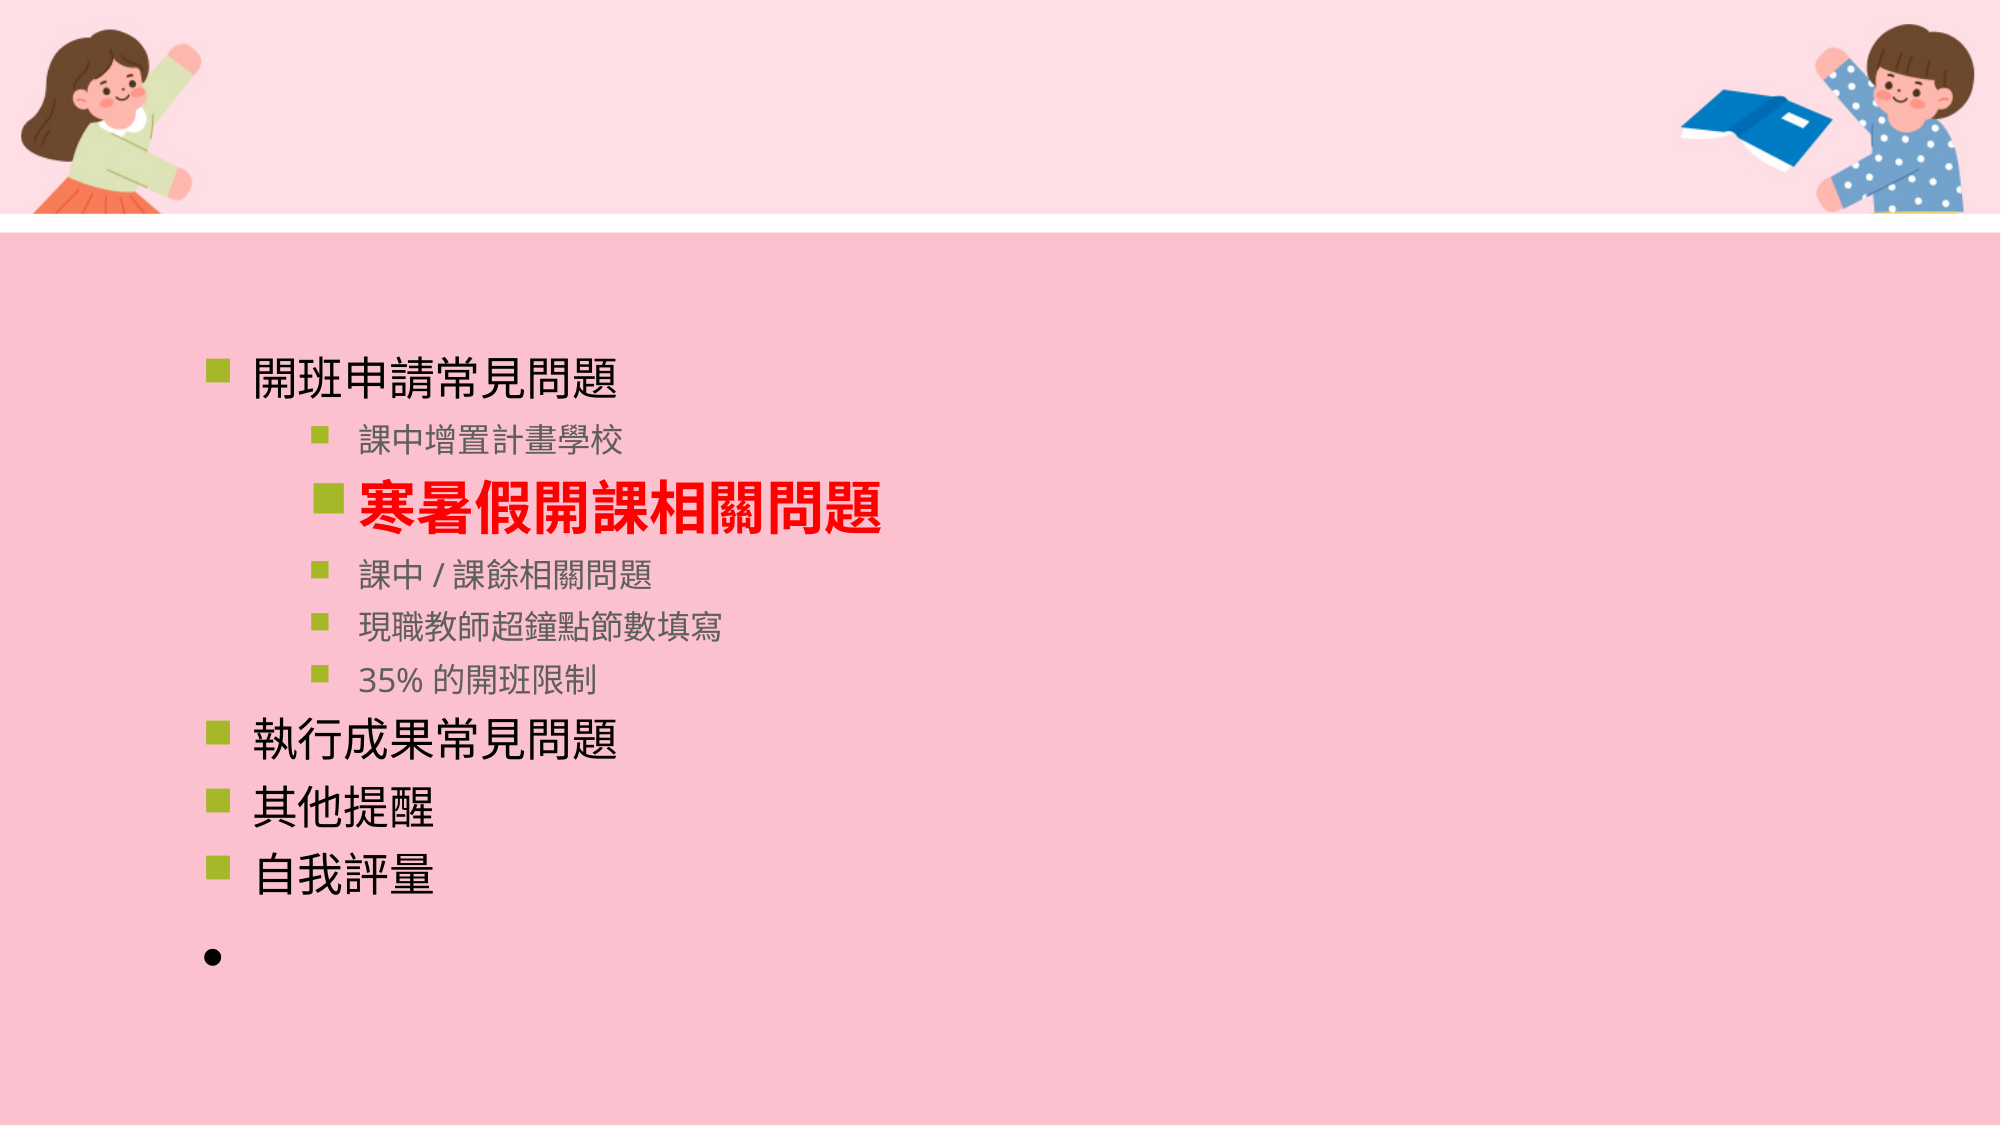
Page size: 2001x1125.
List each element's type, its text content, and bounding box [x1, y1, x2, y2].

subtitle 開班申請常見問題 課中增置計畫學校 寒暑假開課相關問題 課中/課餘相關問題 現職教師超鐘點節數填寫 35%的開班限制 執行成果常見問題 其他提醒 自我評量 [186, 341, 1968, 1031]
